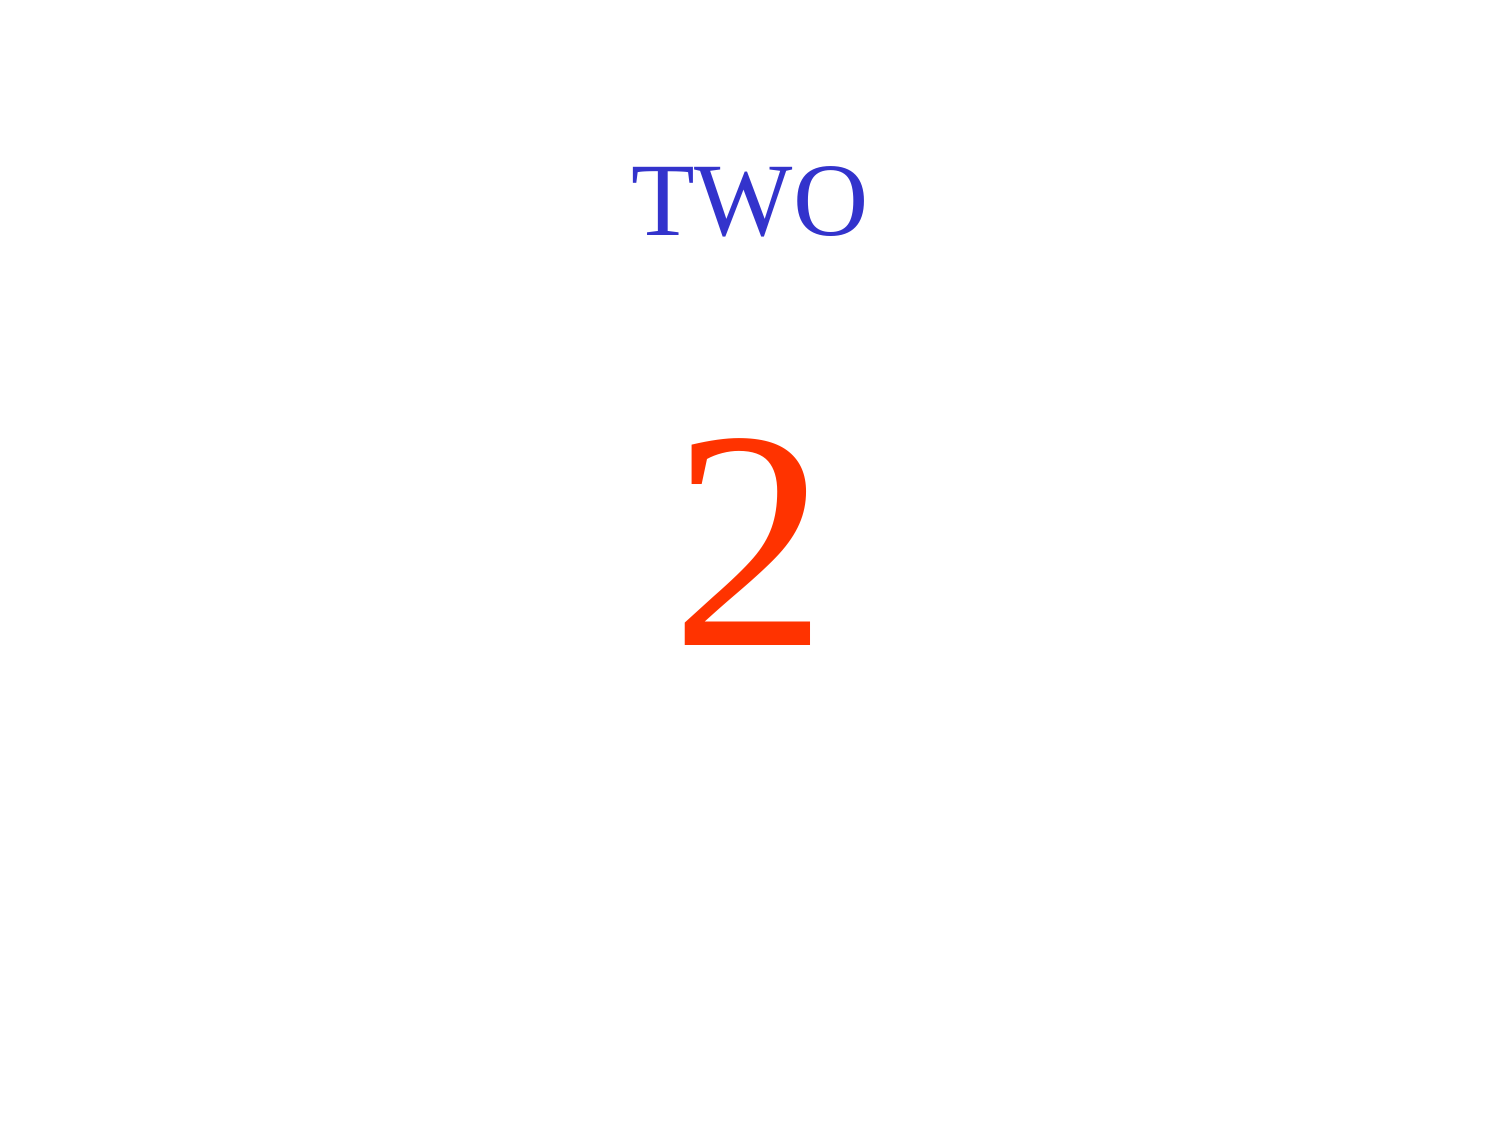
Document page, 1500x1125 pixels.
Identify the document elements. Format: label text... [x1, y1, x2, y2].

title TWO [112, 99, 1388, 288]
list 2 [112, 324, 1388, 1000]
